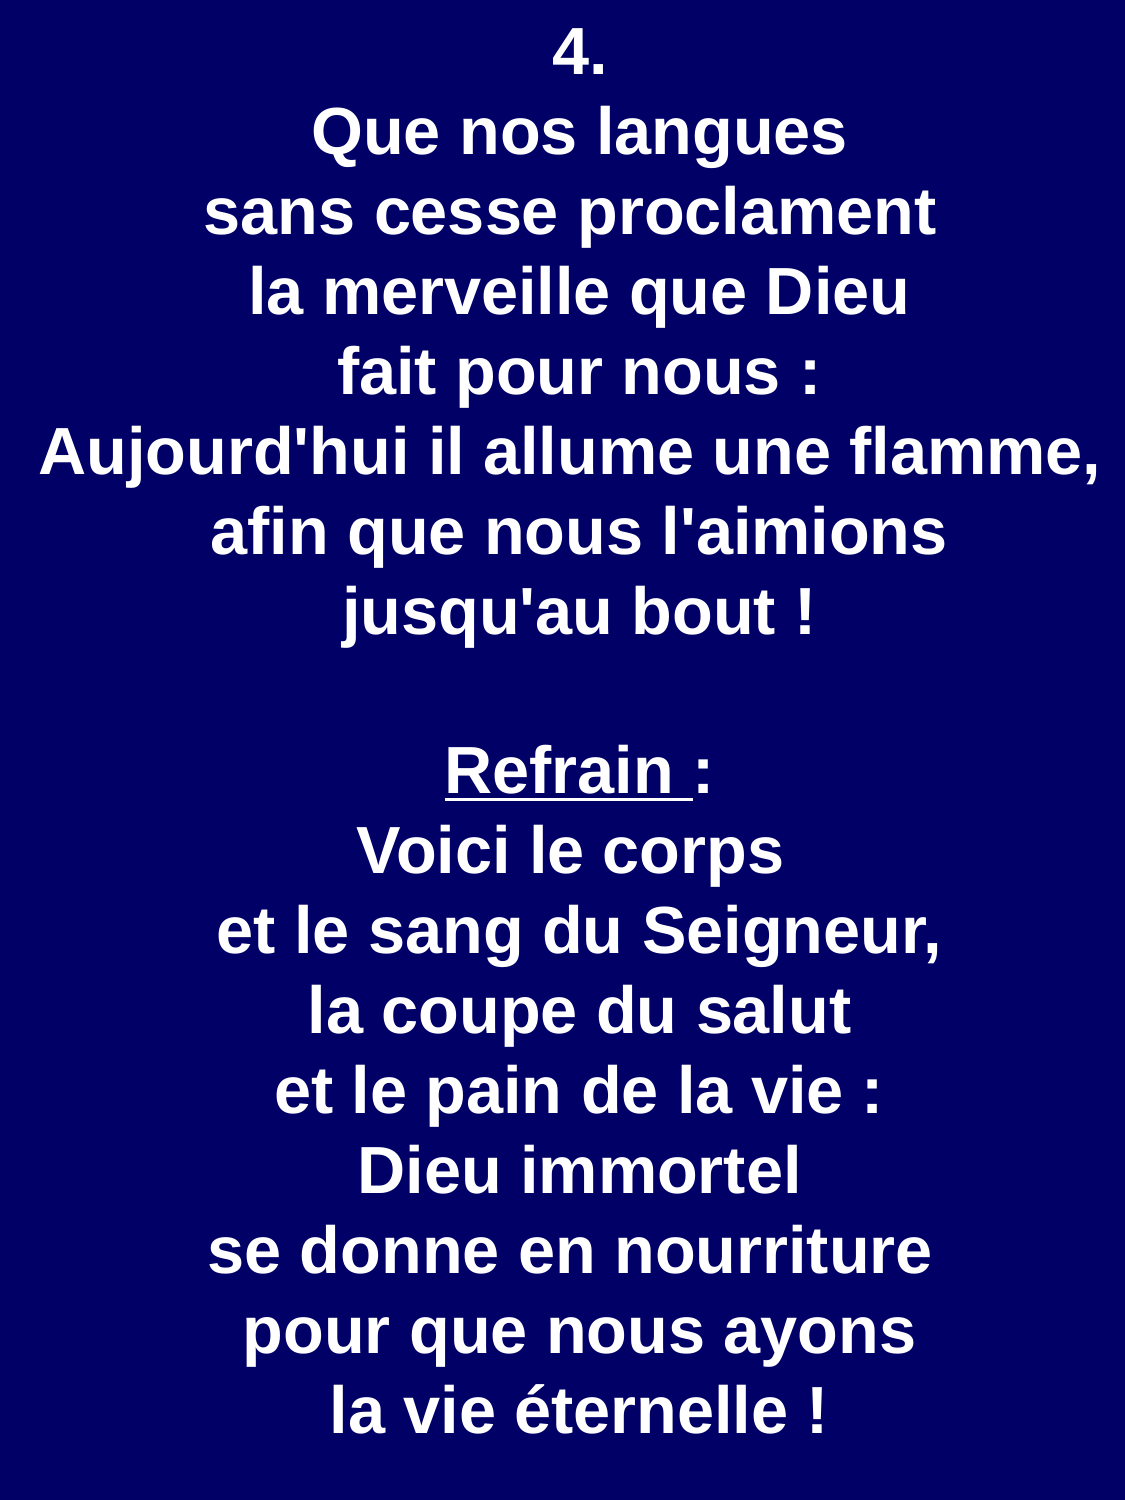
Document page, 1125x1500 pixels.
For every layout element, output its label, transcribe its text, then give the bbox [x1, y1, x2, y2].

text_box 4. Que nos langues sans cesse proclament la merveille que Dieu fait pour nous : Aujourd'hui il allume une flamme, afin que nous l'aimions jusqu'au bout ! Refrain : Voici le corps et le sang du Seigneur, la coupe du salut et le pain de la vie : Dieu immortel se donne en nourriture pour que nous ayons la vie éternelle ! [0, 0, 1125, 1420]
